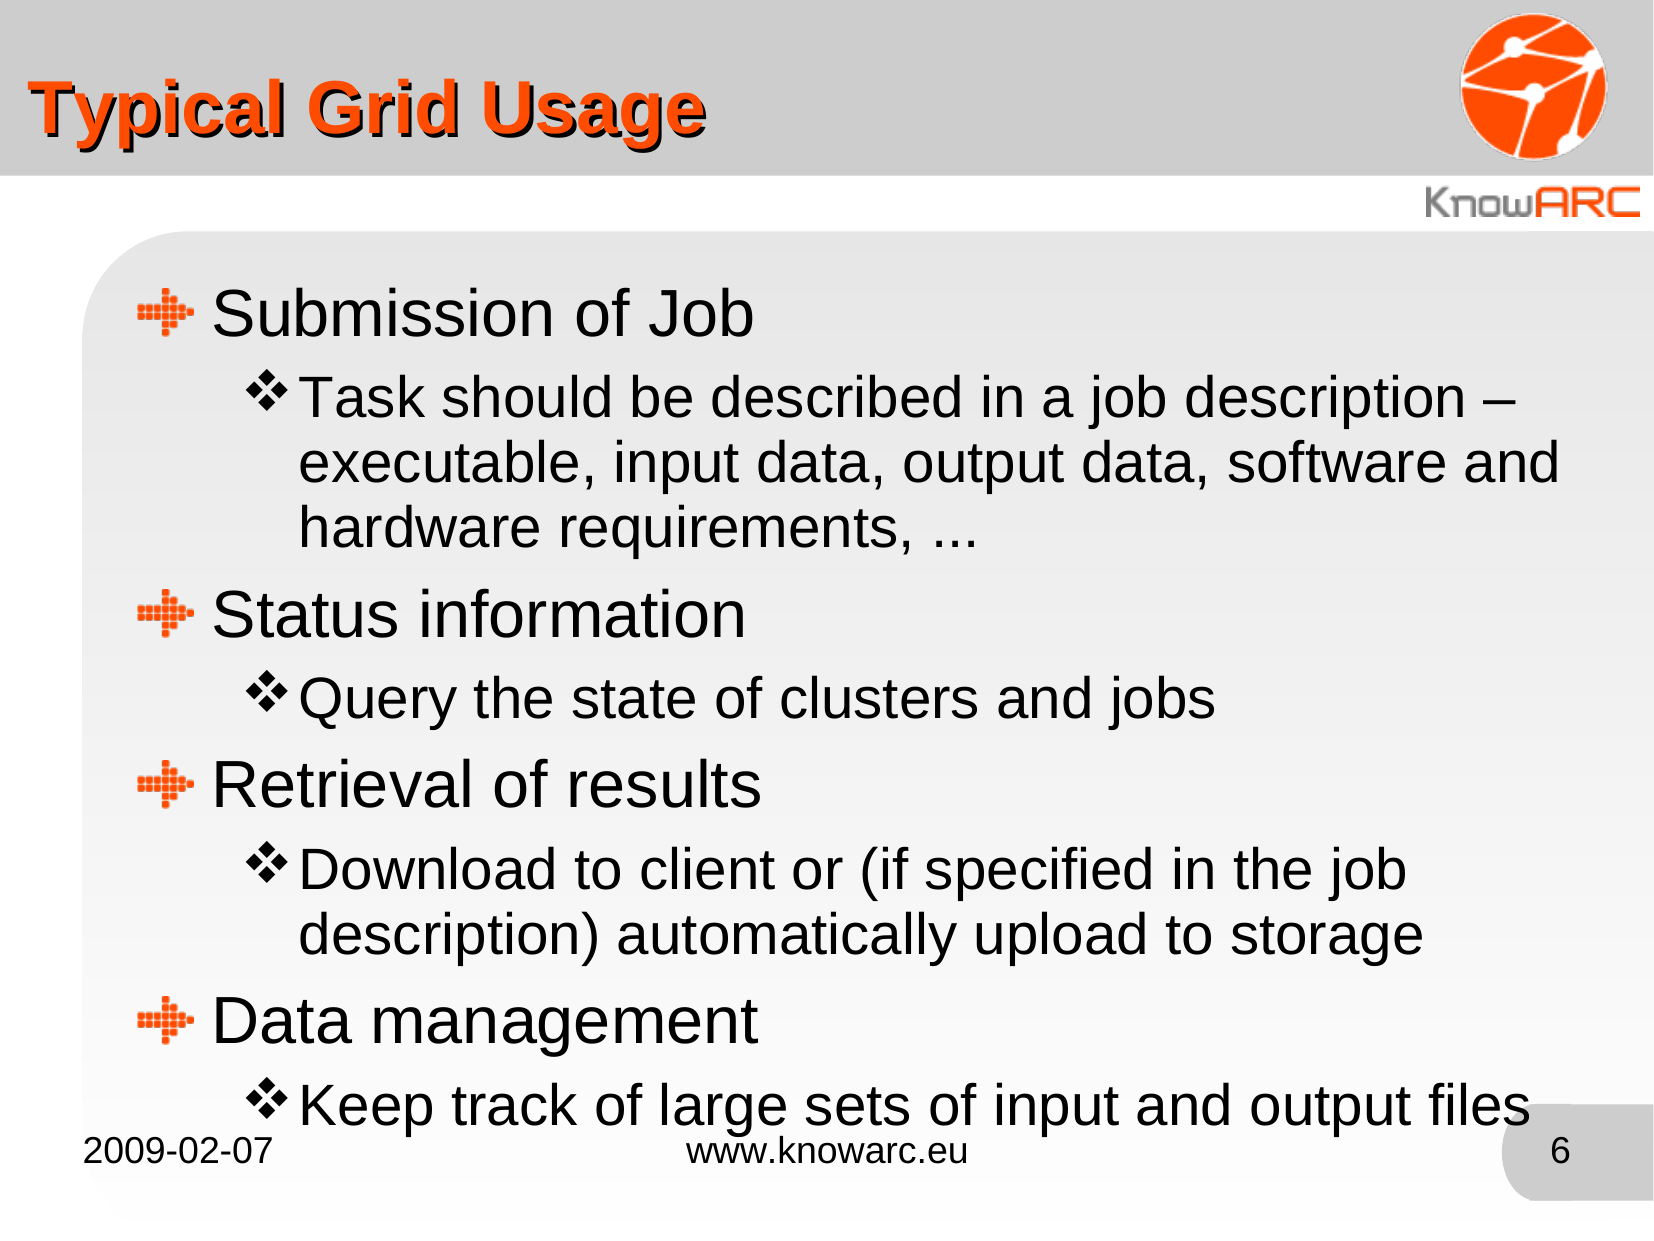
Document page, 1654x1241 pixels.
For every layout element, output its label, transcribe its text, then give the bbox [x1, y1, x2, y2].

list Submission of Job Task should be described in a job description – executable, input data, output data, software and hardware requirements, ... Status information Query the state of clusters and jobs Retrieval of results Download to client or (if specified in the job description) automatically upload to storage Data management Keep track of large sets of input and output files [137, 275, 1571, 1138]
title Typical Grid Usage [27, 0, 1365, 216]
picture [1426, 13, 1640, 217]
